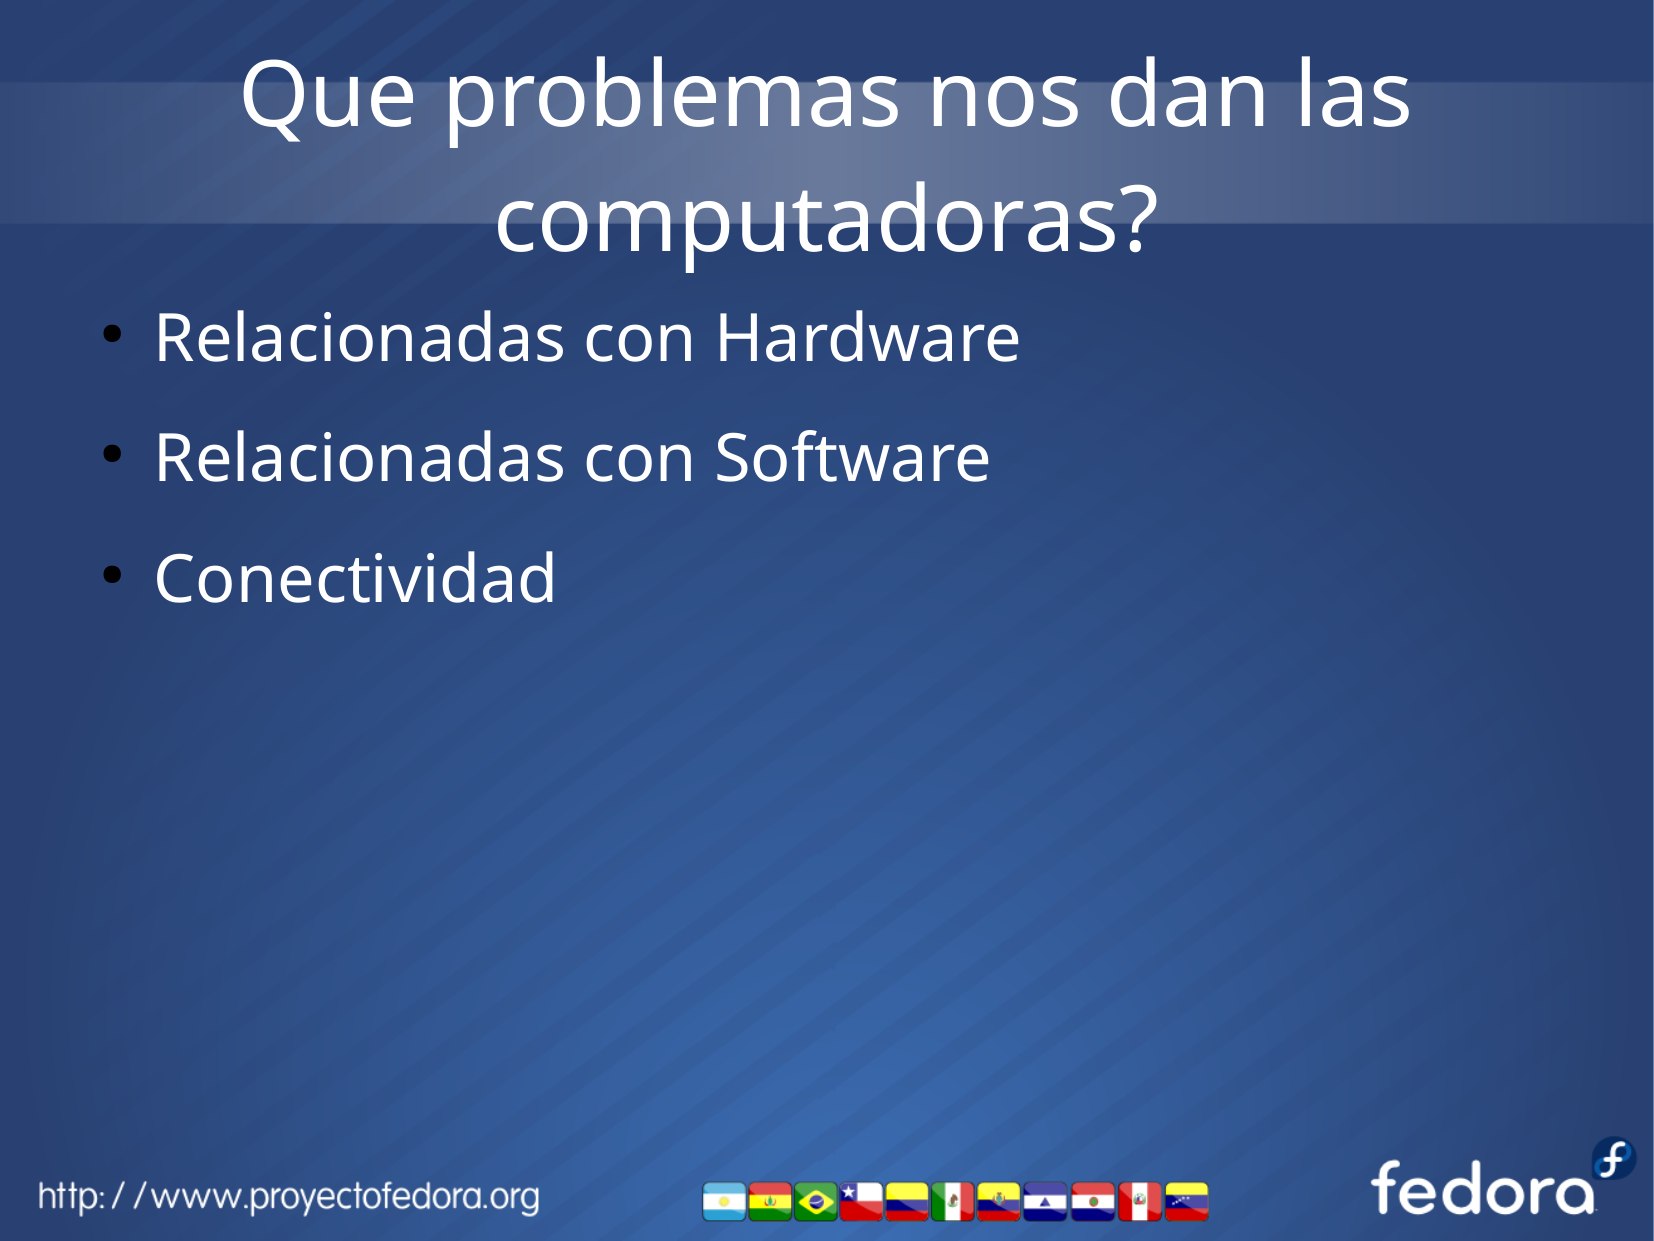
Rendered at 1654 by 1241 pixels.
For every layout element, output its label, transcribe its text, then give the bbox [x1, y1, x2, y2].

picture [0, 0, 1654, 1241]
title Que problemas nos dan las computadoras? [82, 50, 1571, 256]
list Relacionadas con Hardware Relacionadas con Software Conectividad [82, 290, 1571, 1094]
